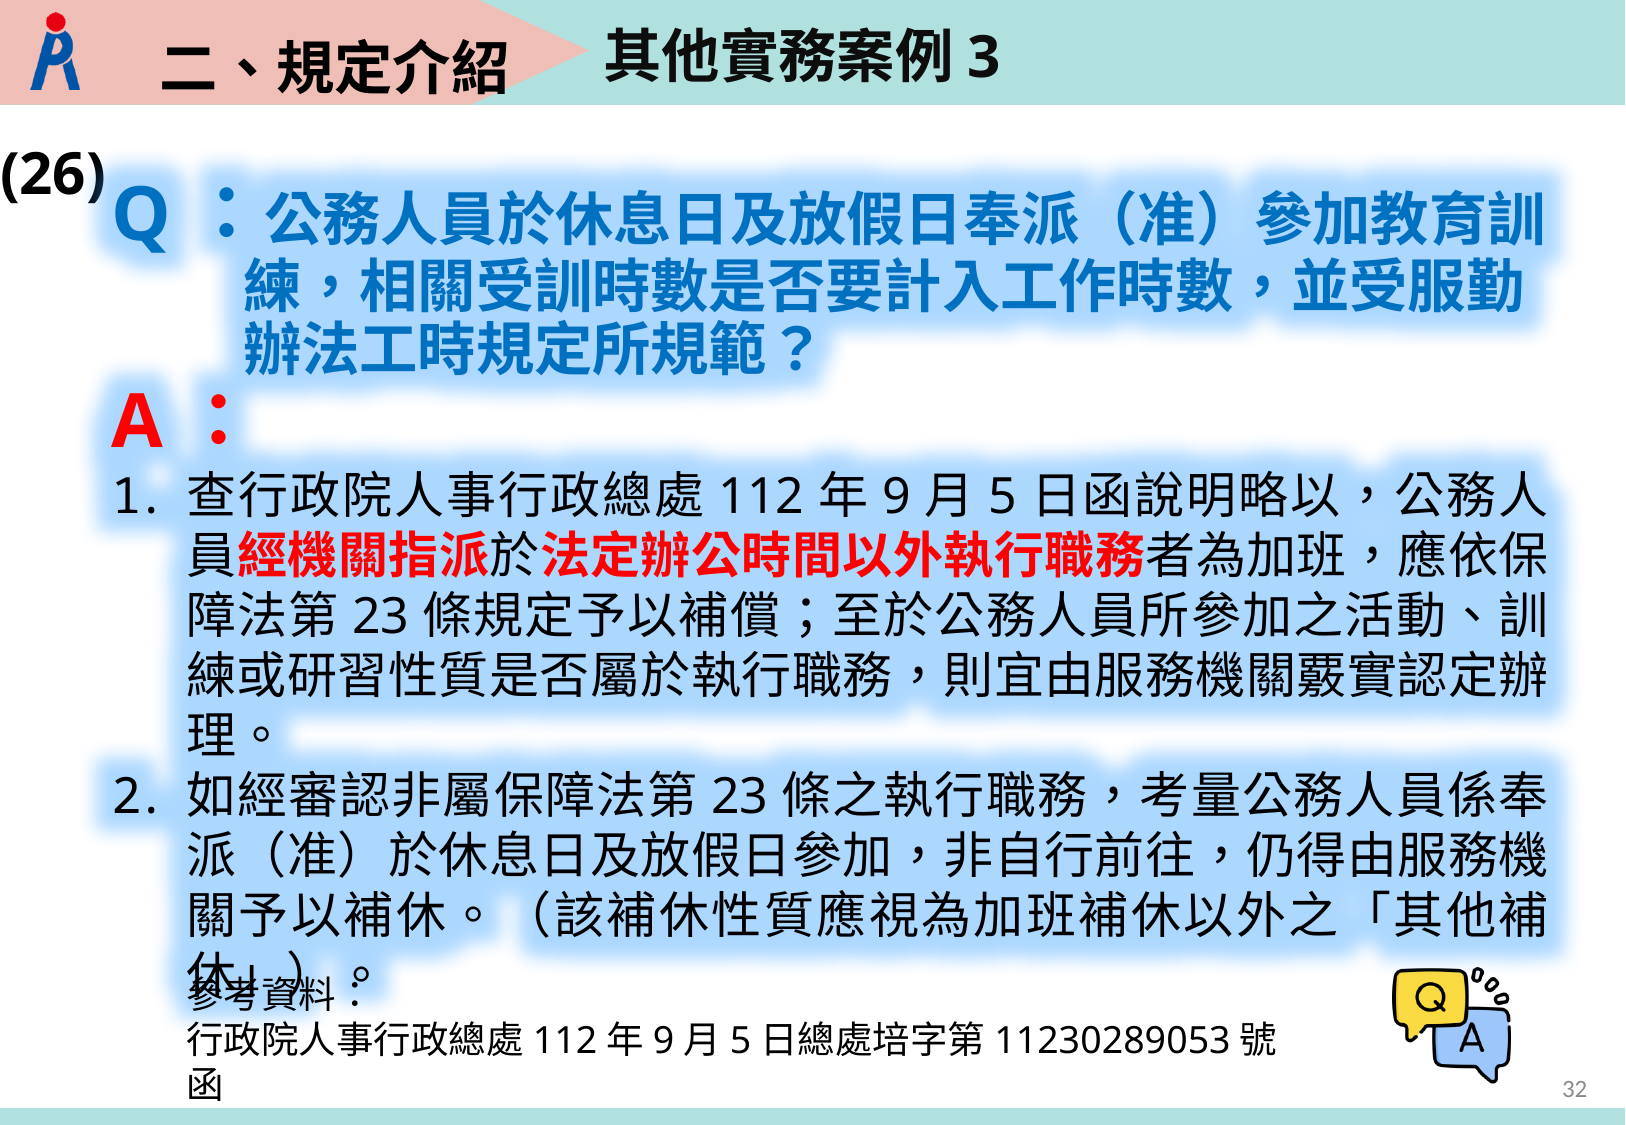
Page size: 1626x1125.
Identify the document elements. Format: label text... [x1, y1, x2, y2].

text_box [473, 0, 1625, 105]
picture [1392, 1009, 1511, 1084]
text_box [0, 1107, 1625, 1125]
text_box Q：公務人員於休息日及放假日奉派（准）參加教育訓練，相關受訓時數是否要計入工作時數，並受服勤辦法工時規定所規範？ A： 查行政院人事行政總處112年9月5日函說明略以，公務人員經機關指派於法定辦公時間以外執行職務者為加班，應依保障法第23條規定予以補償；至於公務人員所參加之活動、訓練或研習性質是否屬於執行職務，則宜由服務機關覈實認定辦理。 如經審認非屬保障法第23條之執行職務，考量公務人員係奉派（准）於休息日及放假日參加，非自行前往，仍得由服務機關予以補休。（該補休性質應視為加班補休以外之「其他補休」）。 [96, 168, 1564, 1009]
text_box 二、規定介紹(26) [0, 0, 588, 105]
slide_number <編號> [1318, 1057, 1603, 1107]
text_box 其他實務案例3 [588, 11, 1237, 97]
picture [30, 12, 80, 90]
text_box 參考資料： 行政院人事行政總處112年9月5日總處培字第11230289053號函 [171, 964, 1318, 1114]
